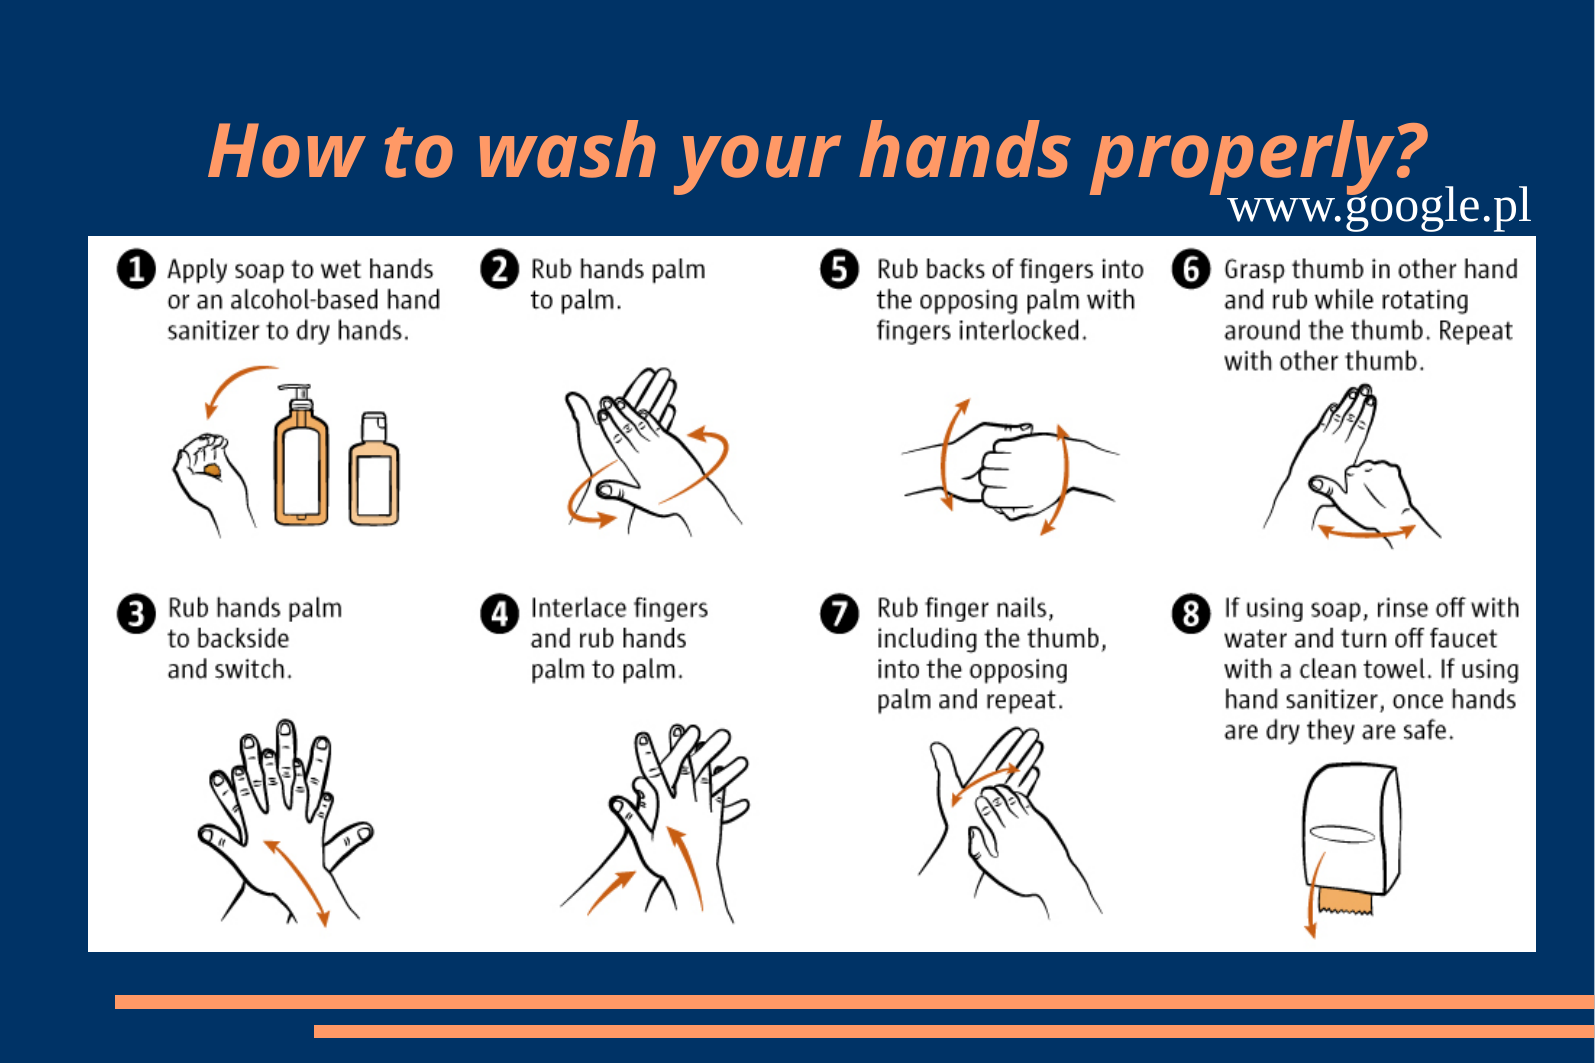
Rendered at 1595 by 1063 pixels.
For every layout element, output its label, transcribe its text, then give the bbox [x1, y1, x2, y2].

title How to wash your hands properly? [206, 58, 1569, 237]
text_box www.google.pl [1227, 177, 1536, 234]
picture [88, 236, 1536, 952]
